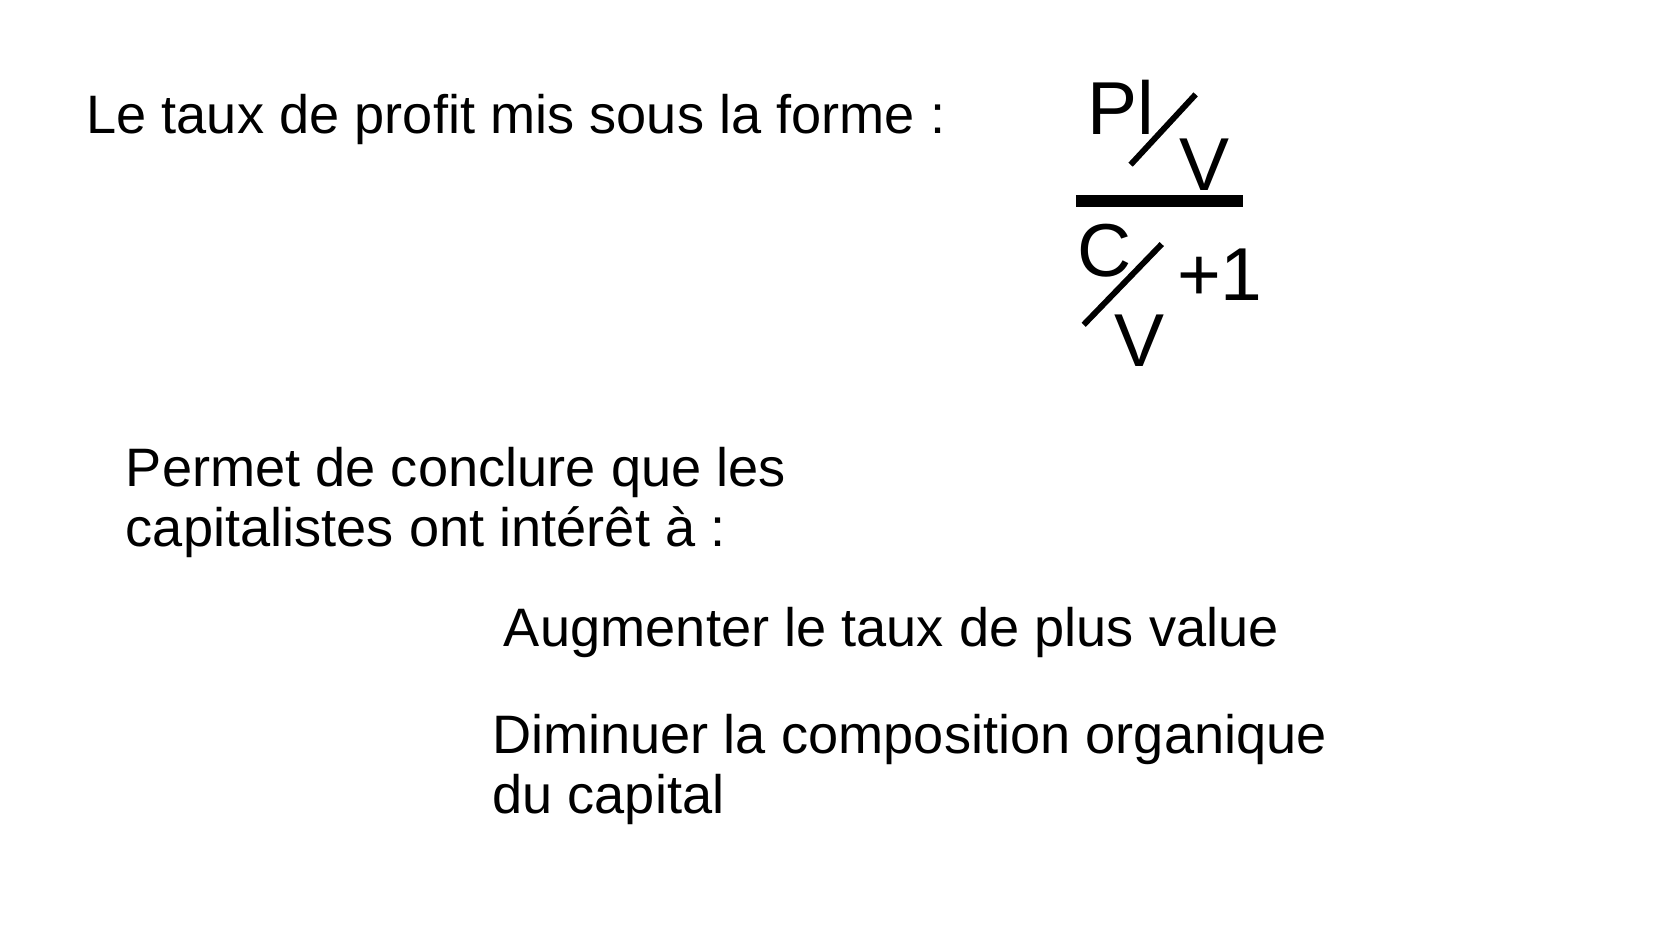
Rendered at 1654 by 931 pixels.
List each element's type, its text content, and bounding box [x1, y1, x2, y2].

text_box C [1123, 250, 1162, 290]
text_box Le taux de profit mis sous la forme : [71, 76, 981, 178]
text_box Augmenter le taux de plus value [489, 590, 1359, 666]
text_box C [1062, 201, 1308, 357]
text_box Diminuer la composition organique du capital [477, 696, 1347, 833]
text_box V [1165, 115, 1245, 215]
text_box Pl [1073, 58, 1182, 164]
text_box Permet de conclure que les capitalistes ont intérêt à : [111, 429, 981, 566]
text_box +1 [1162, 224, 1287, 324]
text_box V [1100, 290, 1180, 390]
text_box Pl [1137, 133, 1165, 164]
